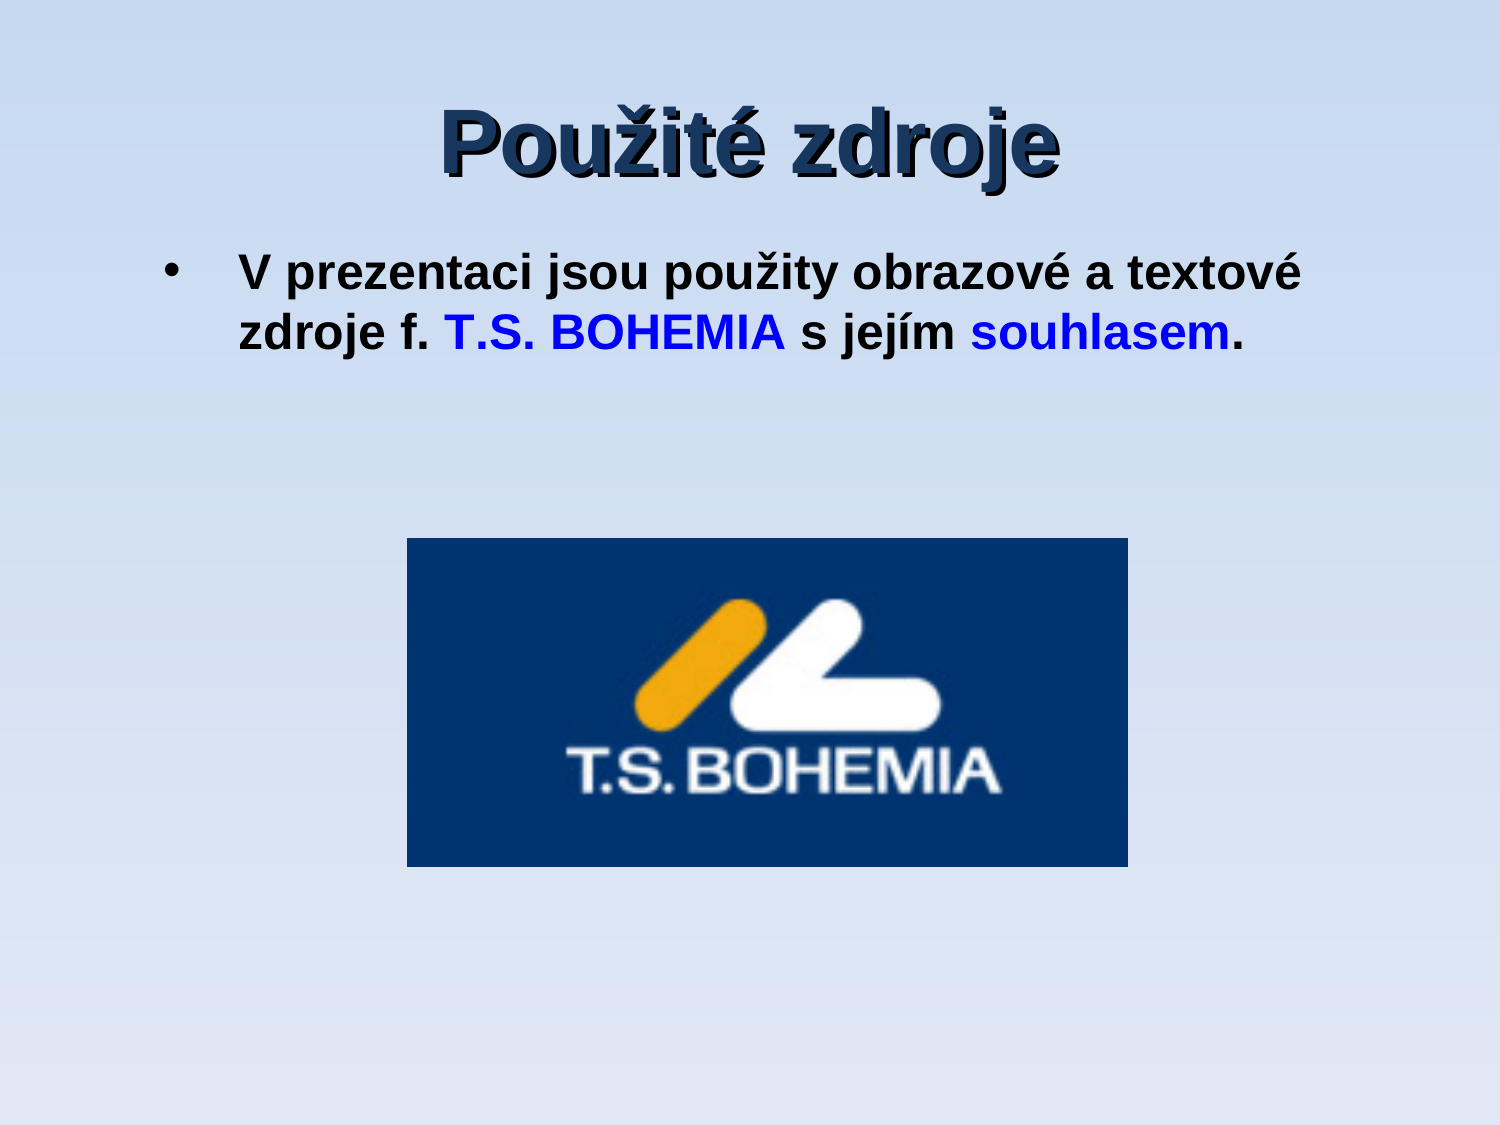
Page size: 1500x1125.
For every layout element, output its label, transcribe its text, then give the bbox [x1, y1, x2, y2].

text_box V prezentaci jsou použity obrazové a textové zdroje f. T.S. BOHEMIA s jejím souhlasem. [135, 231, 1365, 680]
title Použité zdroje [0, 42, 1500, 231]
picture [407, 538, 1128, 867]
